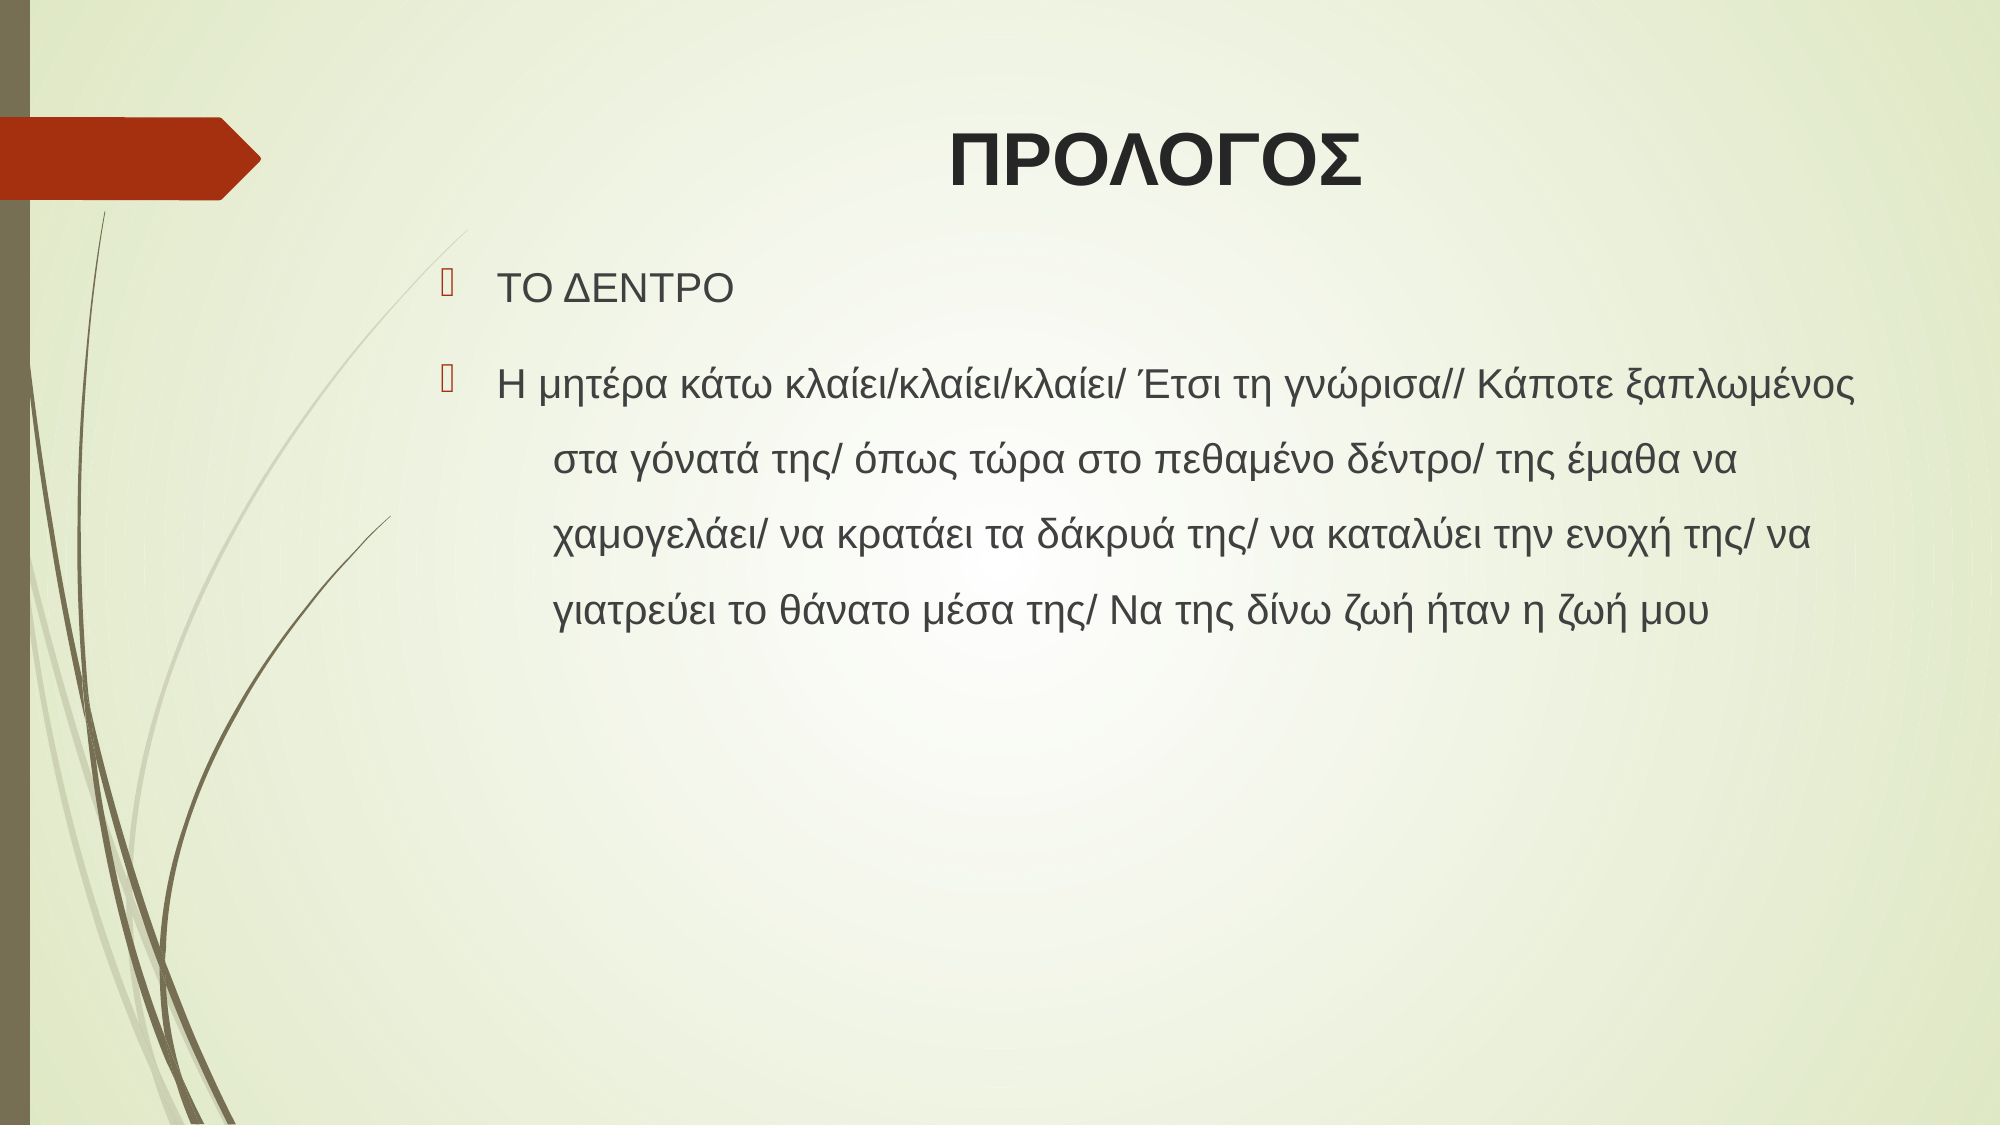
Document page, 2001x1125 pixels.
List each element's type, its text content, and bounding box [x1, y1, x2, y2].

list ΤΟ ΔΕΝΤΡΟ Η μητέρα κάτω κλαίει/κλαίει/κλαίει/ Έτσι τη γνώρισα// Κάποτε ξαπλωμένος στα γόνατά της/ όπως τώρα στο πεθαμένο δέντρο/ της έμαθα να χαμογελάει/ να κρατάει τα δάκρυά της/ να καταλύει την ενοχή της/ να γιατρεύει το θάνατο μέσα της/ Να της δίνω ζωή ήταν η ζωή μου [425, 228, 1888, 979]
title ΠΡΟΛΟΓΟΣ [425, 102, 1888, 228]
